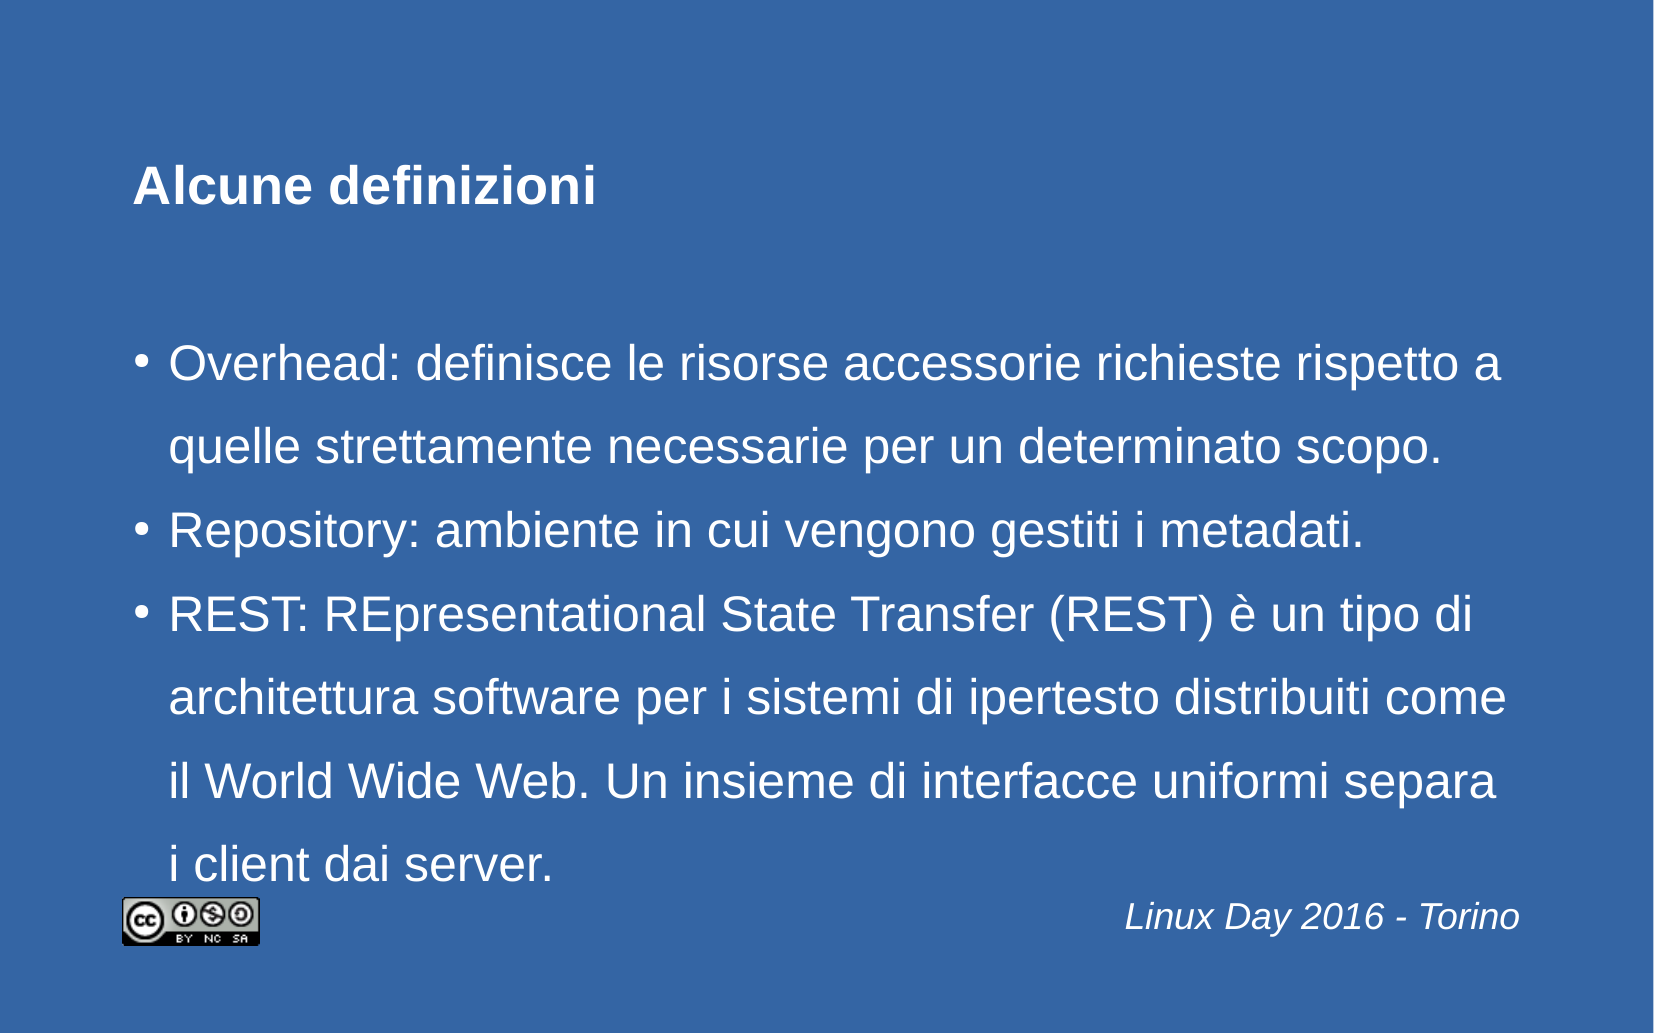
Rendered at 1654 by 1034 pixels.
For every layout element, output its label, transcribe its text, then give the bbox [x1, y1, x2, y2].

text_box Alcune definizioni Overhead: definisce le risorse accessorie richieste rispetto a quelle strettamente necessarie per un determinato scopo. Repository: ambiente in cui vengono gestiti i metadati. REST: REpresentational State Transfer (REST) è un tipo di architettura software per i sistemi di ipertesto distribuiti come il World Wide Web. Un insieme di interfacce uniformi separa i client dai server. [118, 118, 1536, 870]
picture [122, 897, 260, 946]
text_box Linux Day 2016 - Torino [1109, 887, 1536, 1034]
